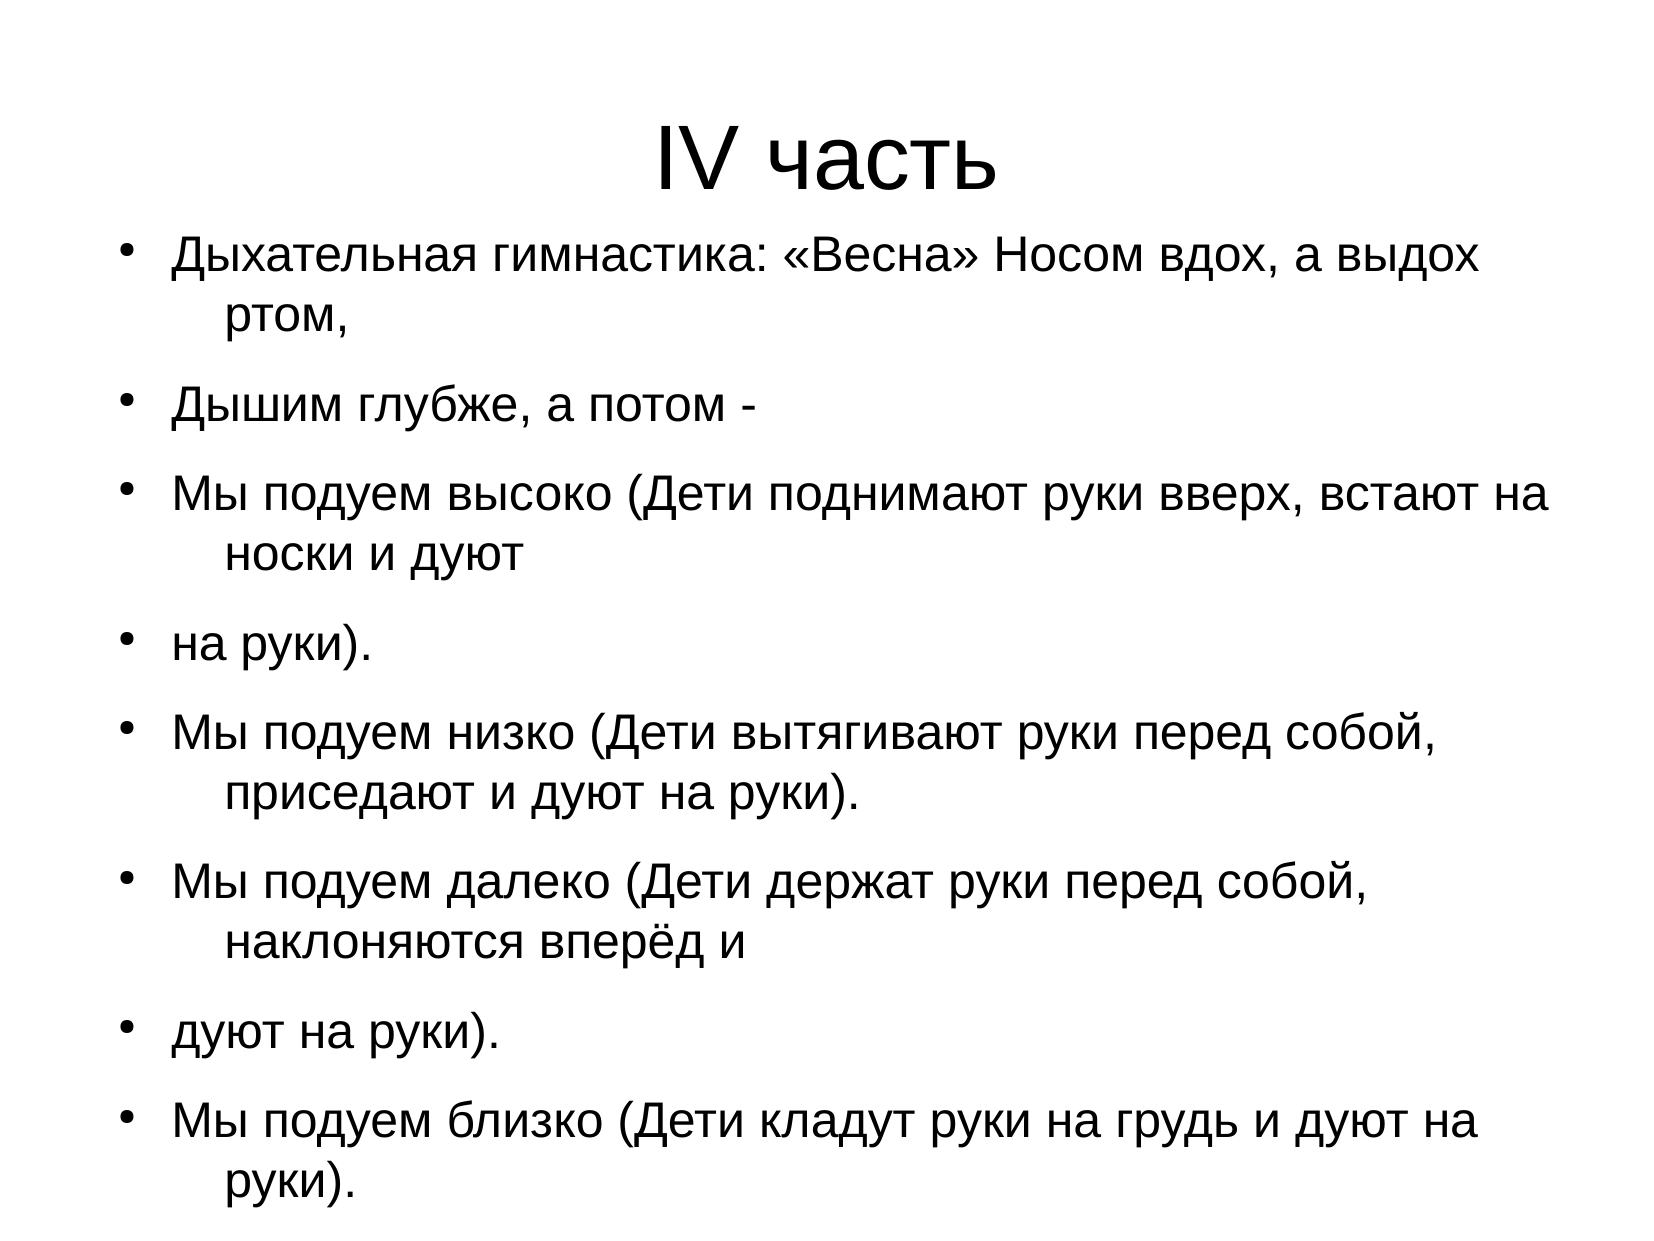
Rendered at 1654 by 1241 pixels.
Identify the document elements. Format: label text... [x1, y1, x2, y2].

list Дыхательная гимнастика: «Весна» Носом вдох, а выдох ртом, Дышим глубже, а потом - Мы подуем высоко (Дети поднимают руки вверх, встают на носки и дуют на руки). Мы подуем низко (Дети вытягивают руки перед собой, приседают и дуют на руки). Мы подуем далеко (Дети держат руки перед собой, наклоняются вперёд и дуют на руки). Мы подуем близко (Дети кладут руки на грудь и дуют на руки). [82, 221, 1571, 1222]
title IV часть [82, 49, 1571, 221]
